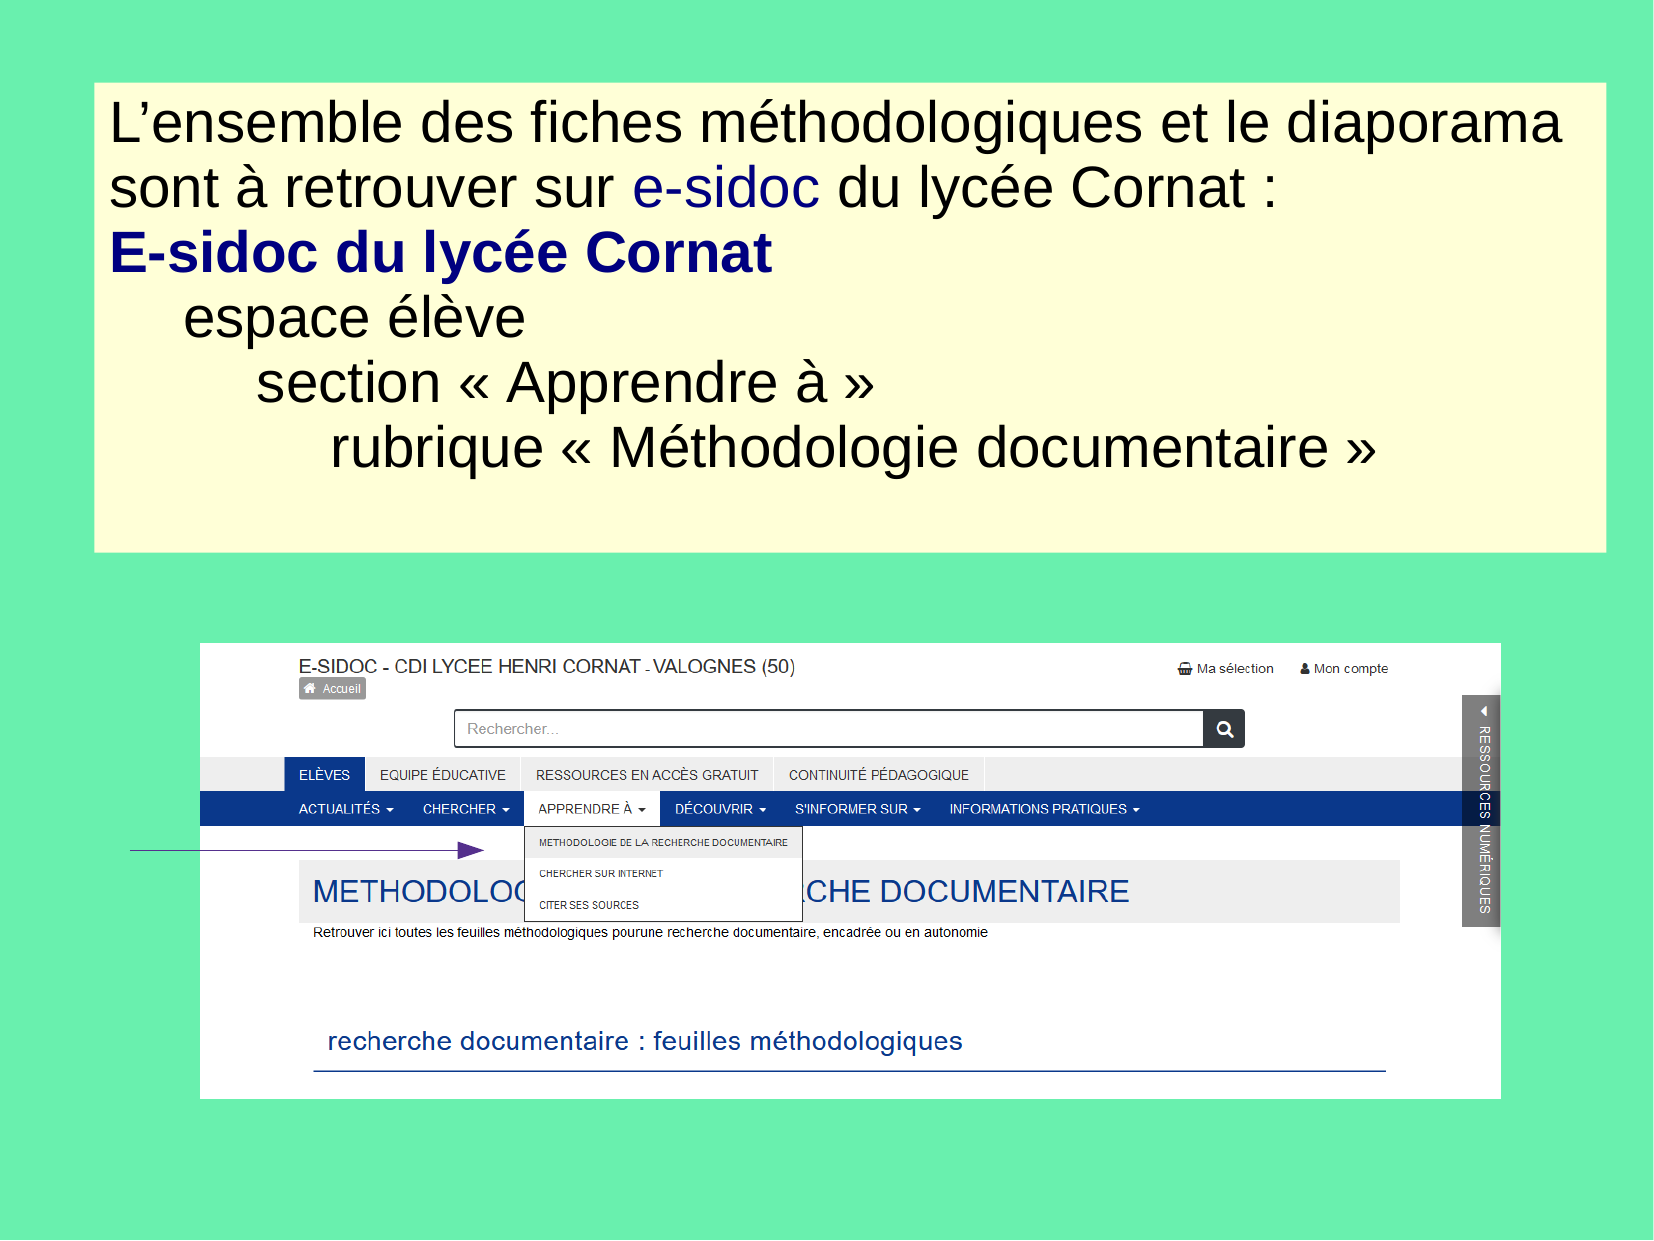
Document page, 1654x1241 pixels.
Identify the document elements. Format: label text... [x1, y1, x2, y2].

text_box L’ensemble des fiches méthodologiques et le diaporama sont à retrouver sur e-sidoc du lycée Cornat : E-sidoc du lycée Cornat espace élève section « Apprendre à » rubrique « Méthodologie documentaire » [94, 82, 1607, 553]
picture [200, 643, 1501, 1099]
